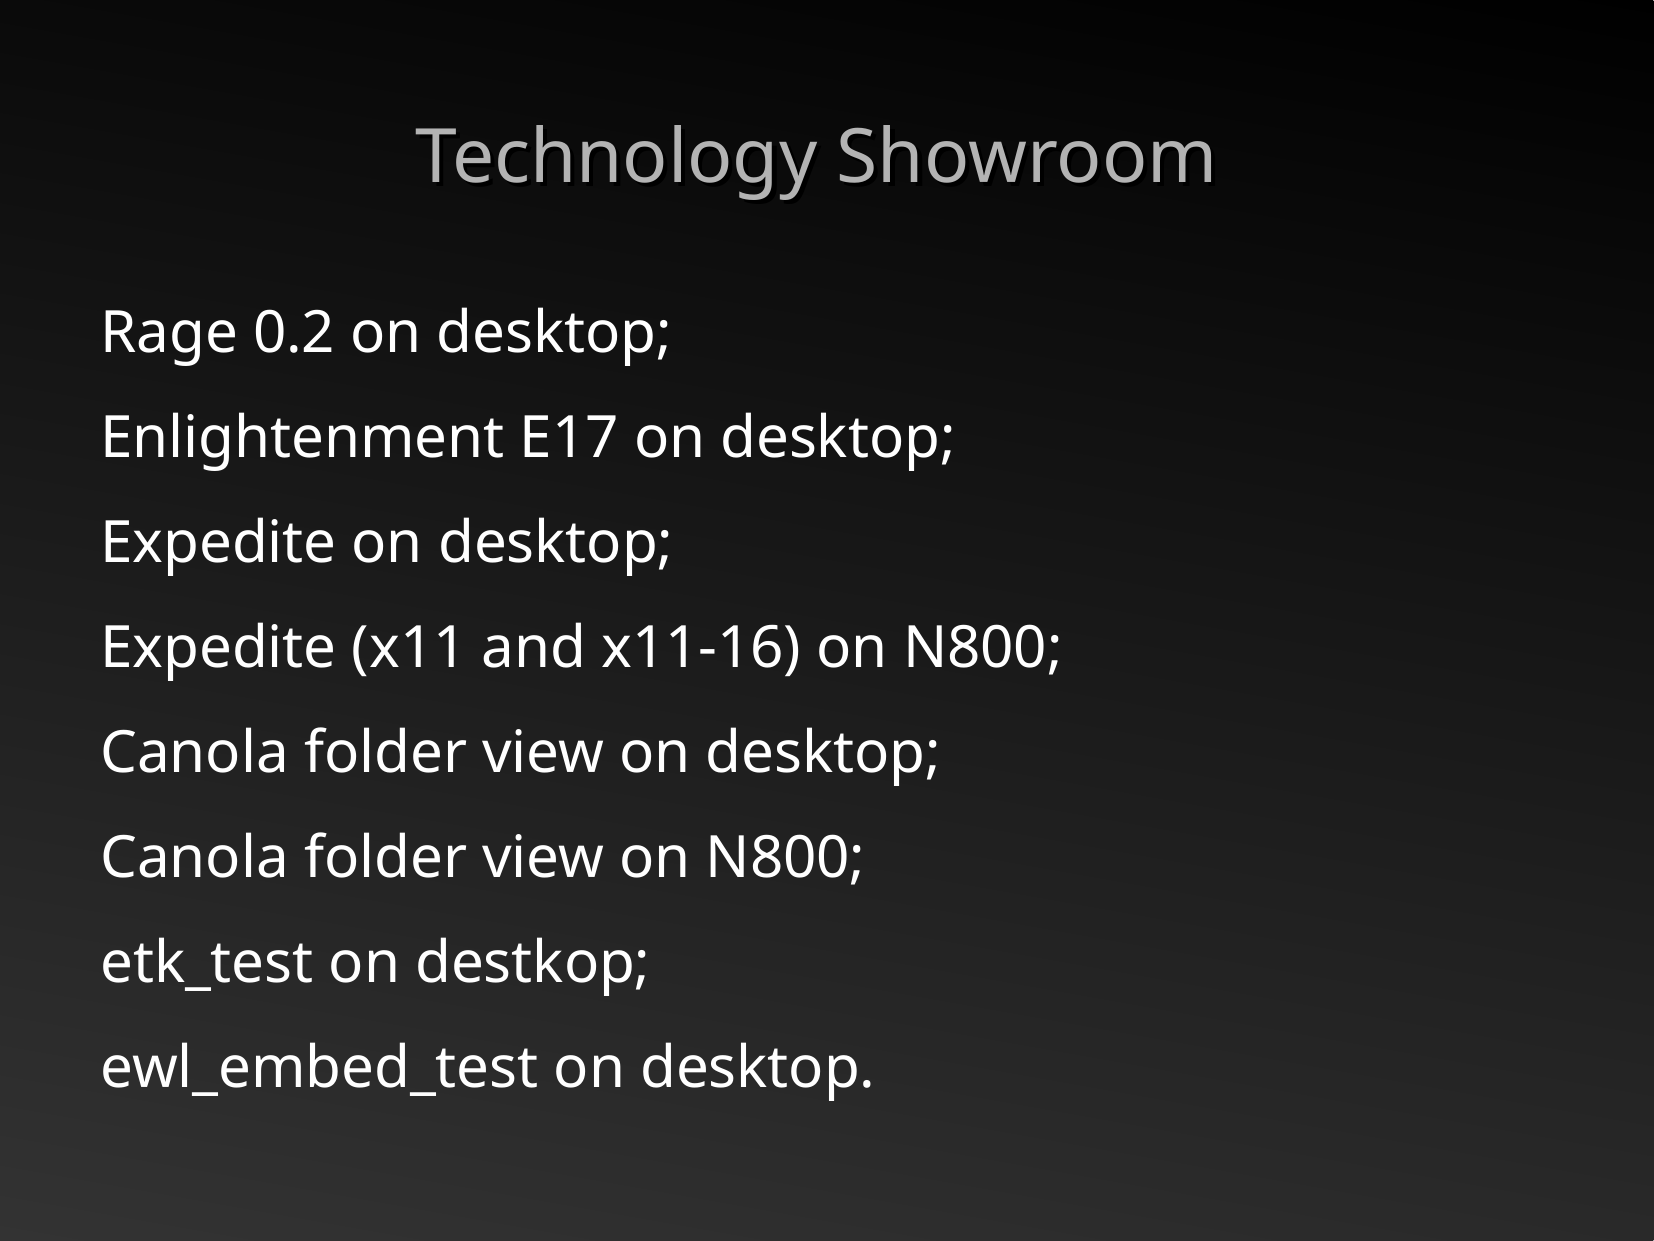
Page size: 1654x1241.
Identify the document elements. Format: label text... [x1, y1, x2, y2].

title Technology Showroom [82, 56, 1571, 250]
list Rage 0.2 on desktop; Enlightenment E17 on desktop; Expedite on desktop; Expedite (x11 and x11-16) on N800; Canola folder view on desktop; Canola folder view on N800; etk_test on destkop; ewl_embed_test on desktop. [82, 290, 1571, 1109]
